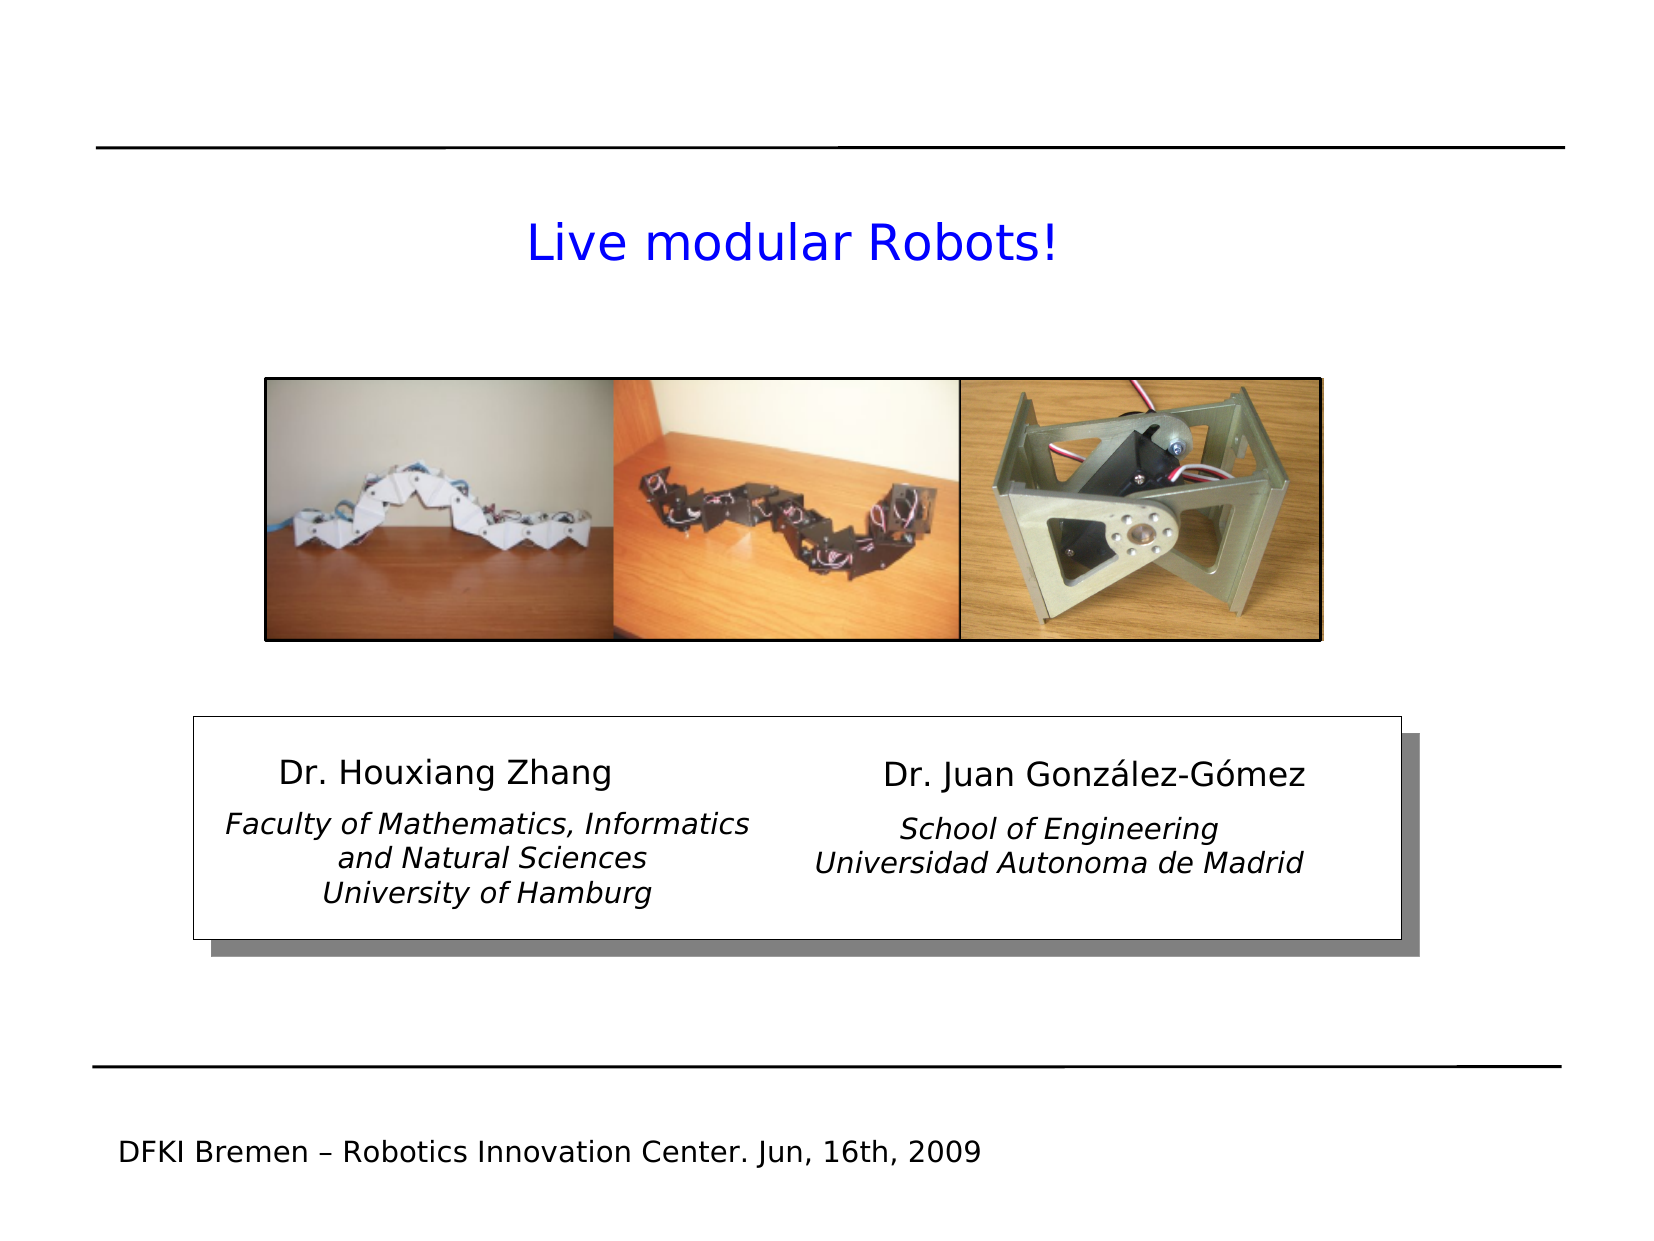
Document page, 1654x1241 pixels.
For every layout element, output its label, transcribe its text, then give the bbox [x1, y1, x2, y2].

text_box DFKI Bremen – Robotics Innovation Center. Jun, 16th, 2009 [103, 1127, 998, 1177]
text_box Faculty of Mathematics, Informatics and Natural Sciences University of Hamburg [210, 799, 778, 918]
text_box [193, 716, 1402, 940]
text_box Live modular Robots! [511, 206, 1077, 280]
picture [267, 380, 1319, 639]
text_box Dr. Houxiang Zhang [263, 746, 628, 799]
text_box Dr. Juan González-Gómez [868, 747, 1322, 802]
text_box School of Engineering Universidad Autonoma de Madrid [800, 805, 1344, 889]
